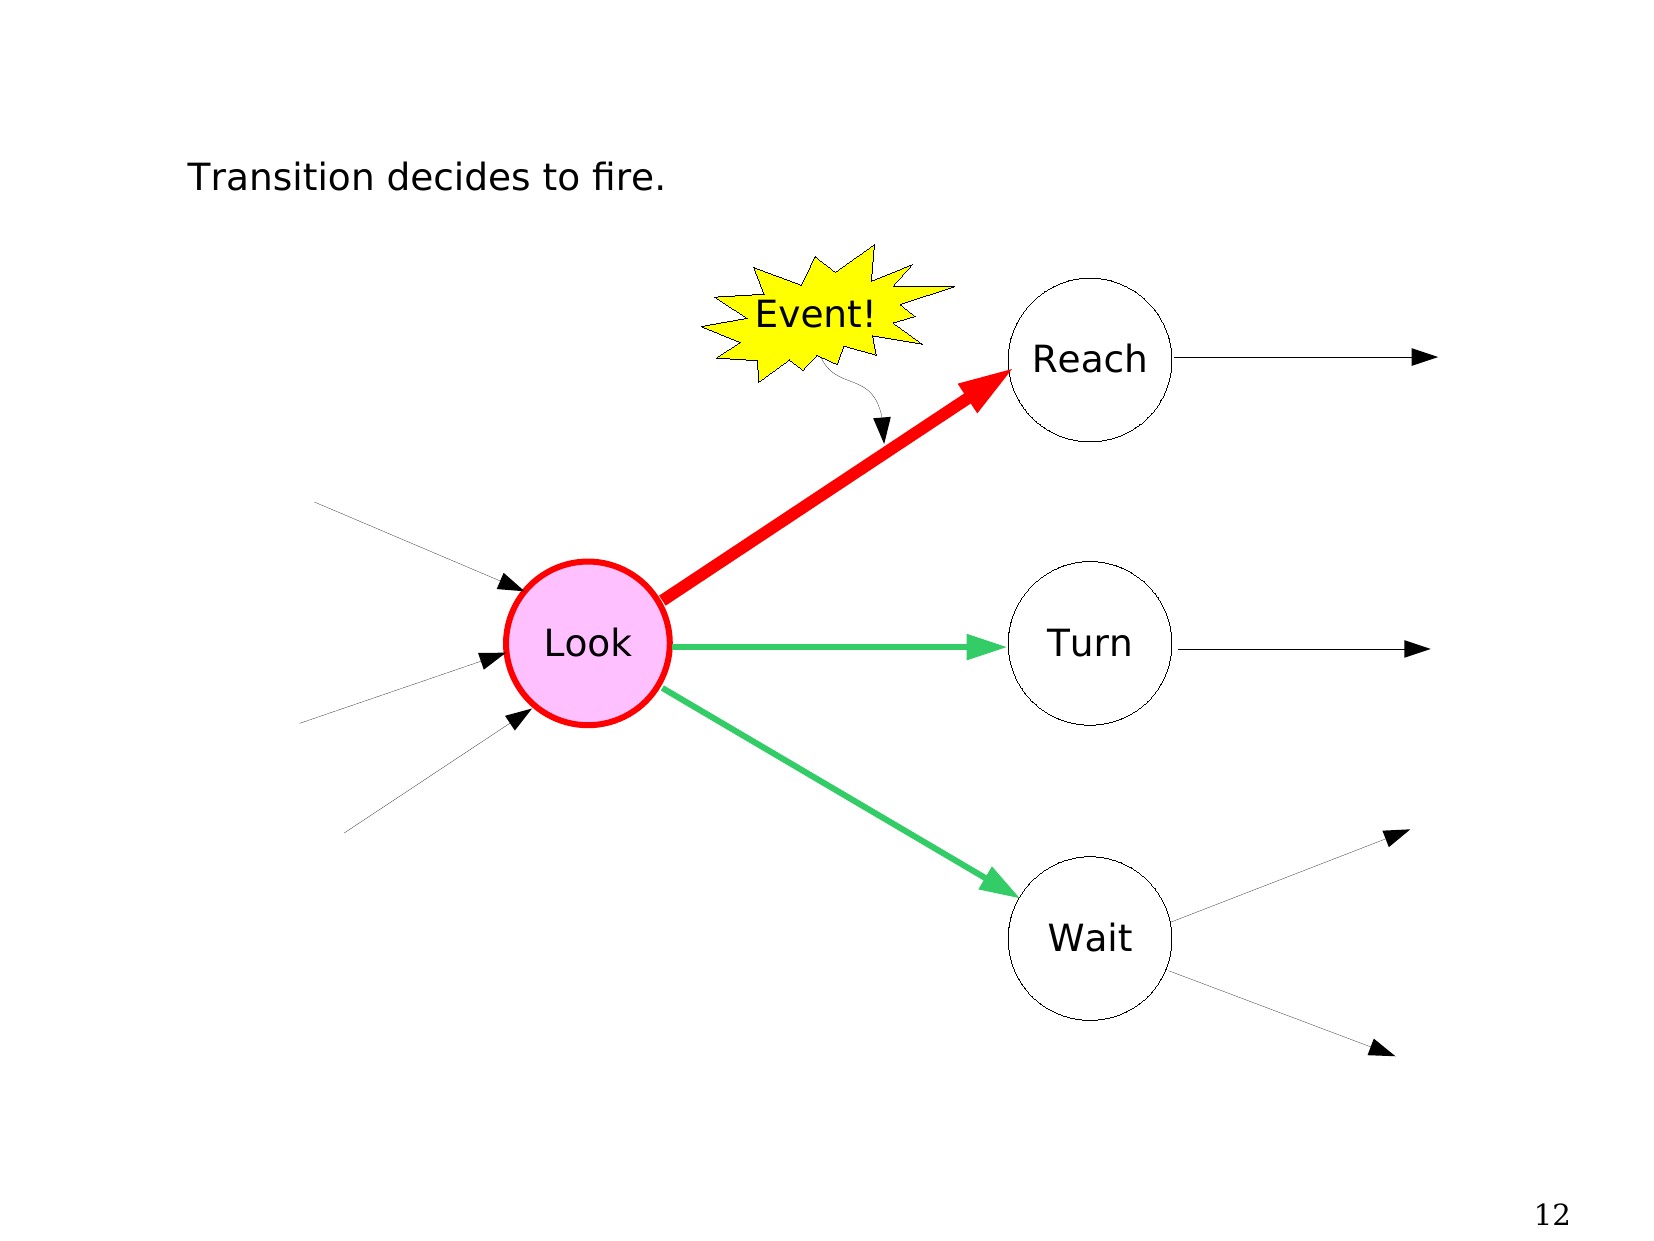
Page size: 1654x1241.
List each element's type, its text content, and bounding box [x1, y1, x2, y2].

text_box Turn [1008, 561, 1172, 726]
text_box Transition decides to fire. [172, 148, 1141, 208]
text_box Reach [1008, 278, 1172, 442]
text_box Event! [701, 244, 955, 383]
text_box Wait [1008, 856, 1172, 1021]
text_box Look [506, 561, 670, 726]
